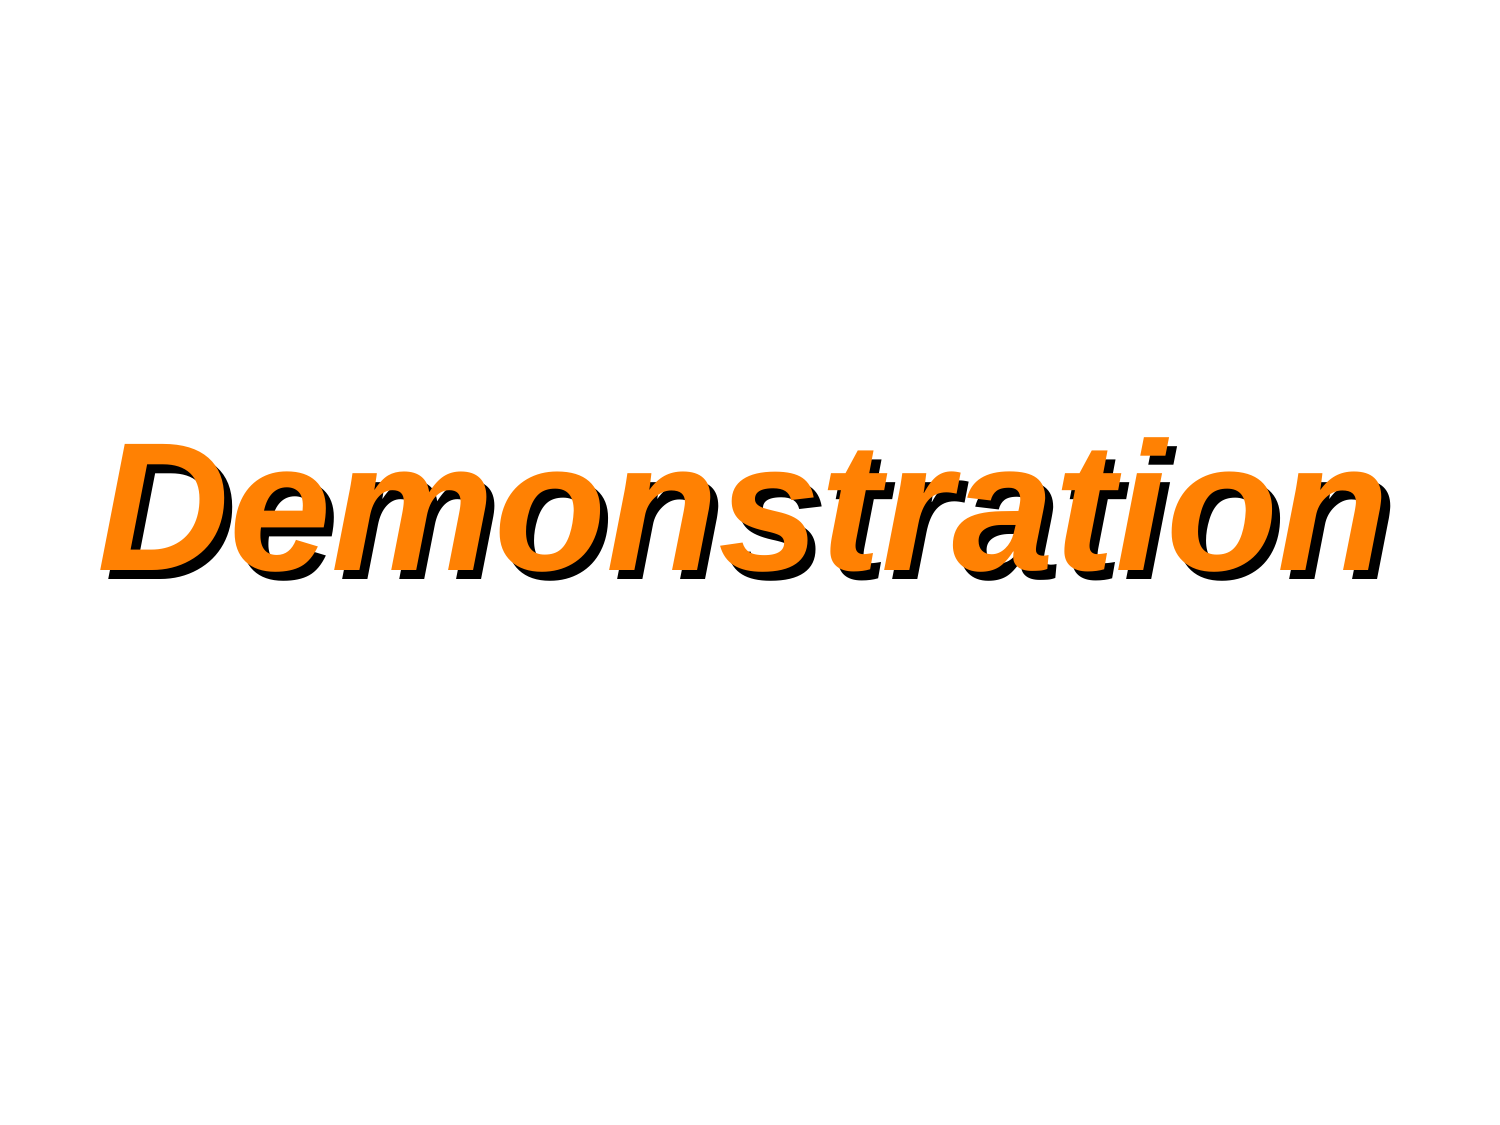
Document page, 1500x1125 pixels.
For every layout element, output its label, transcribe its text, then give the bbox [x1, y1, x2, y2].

title Demonstration [29, 314, 1459, 681]
